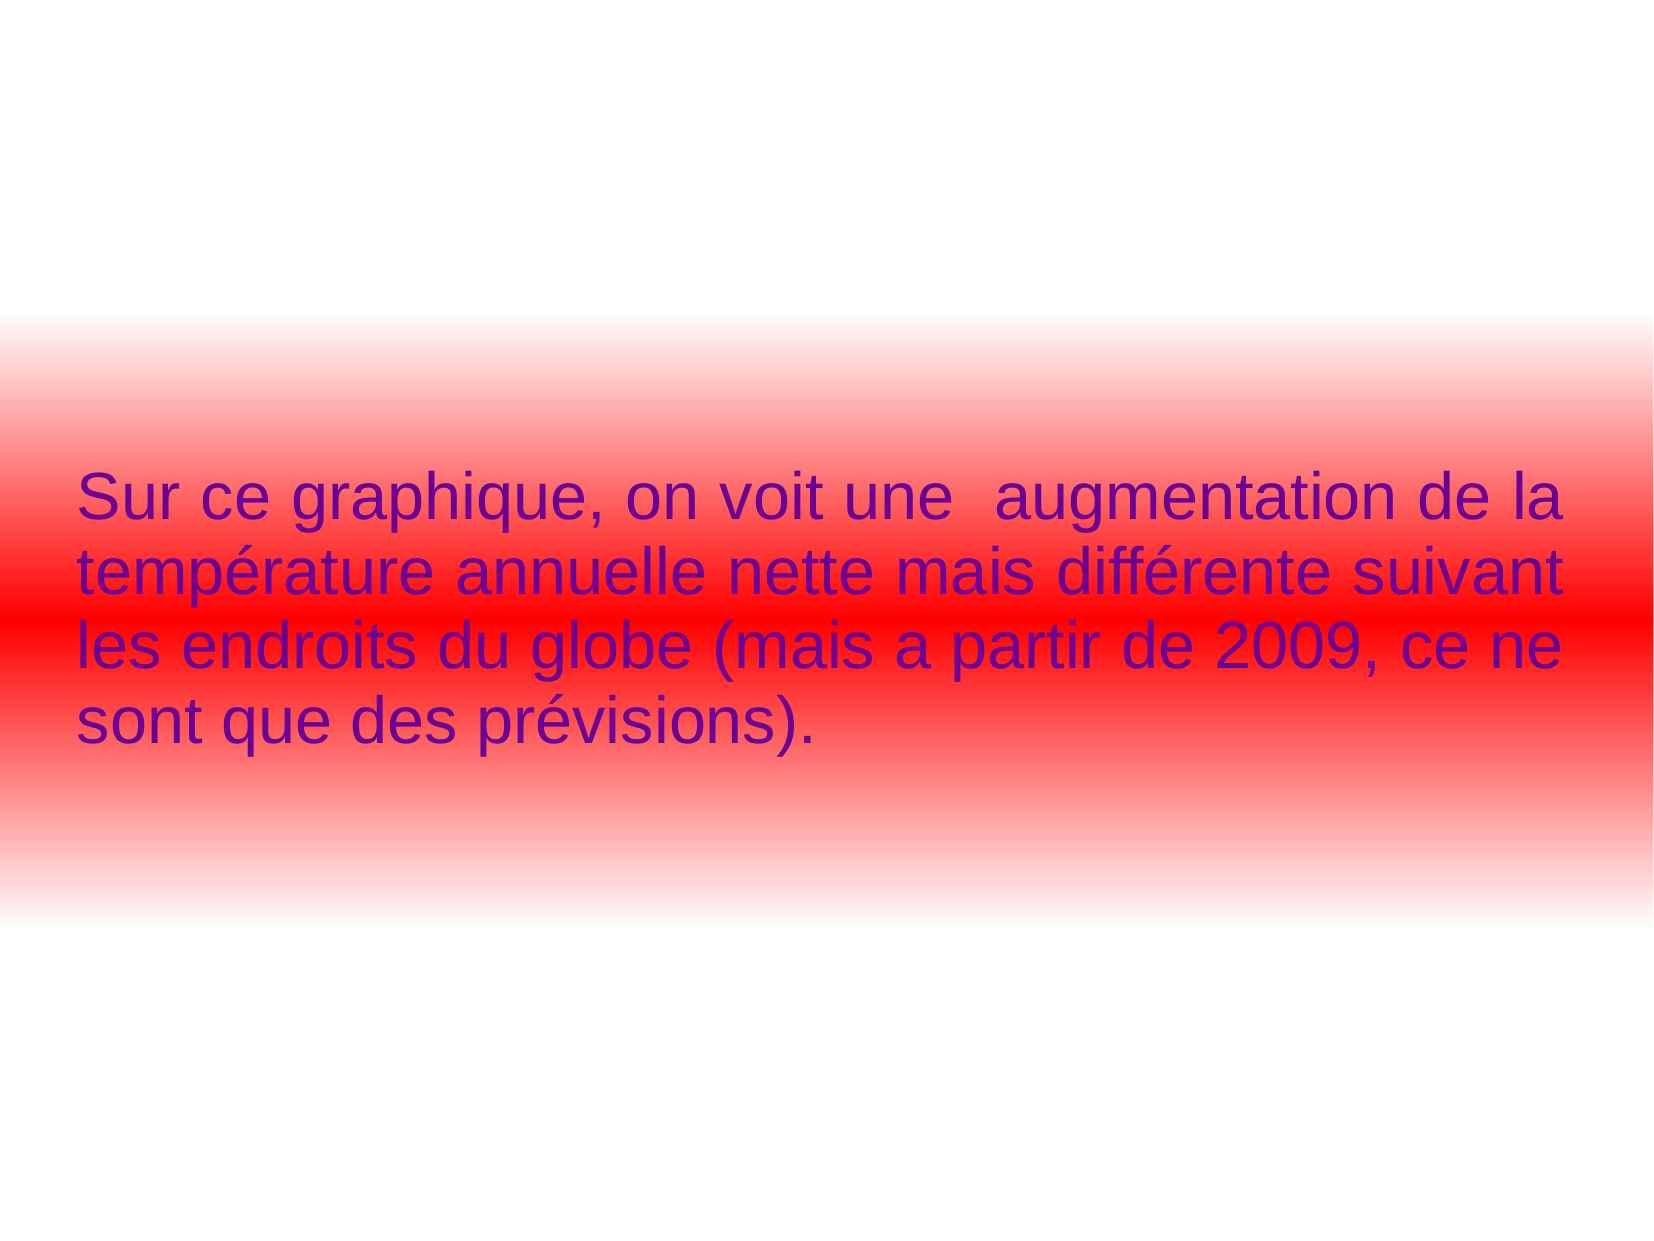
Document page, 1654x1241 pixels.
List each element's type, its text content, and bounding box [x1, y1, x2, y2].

subtitle Sur ce graphique, on voit une augmentation de la température annuelle nette mais différente suivant les endroits du globe (mais a partir de 2009, ce ne sont que des prévisions). [76, 206, 1565, 1011]
